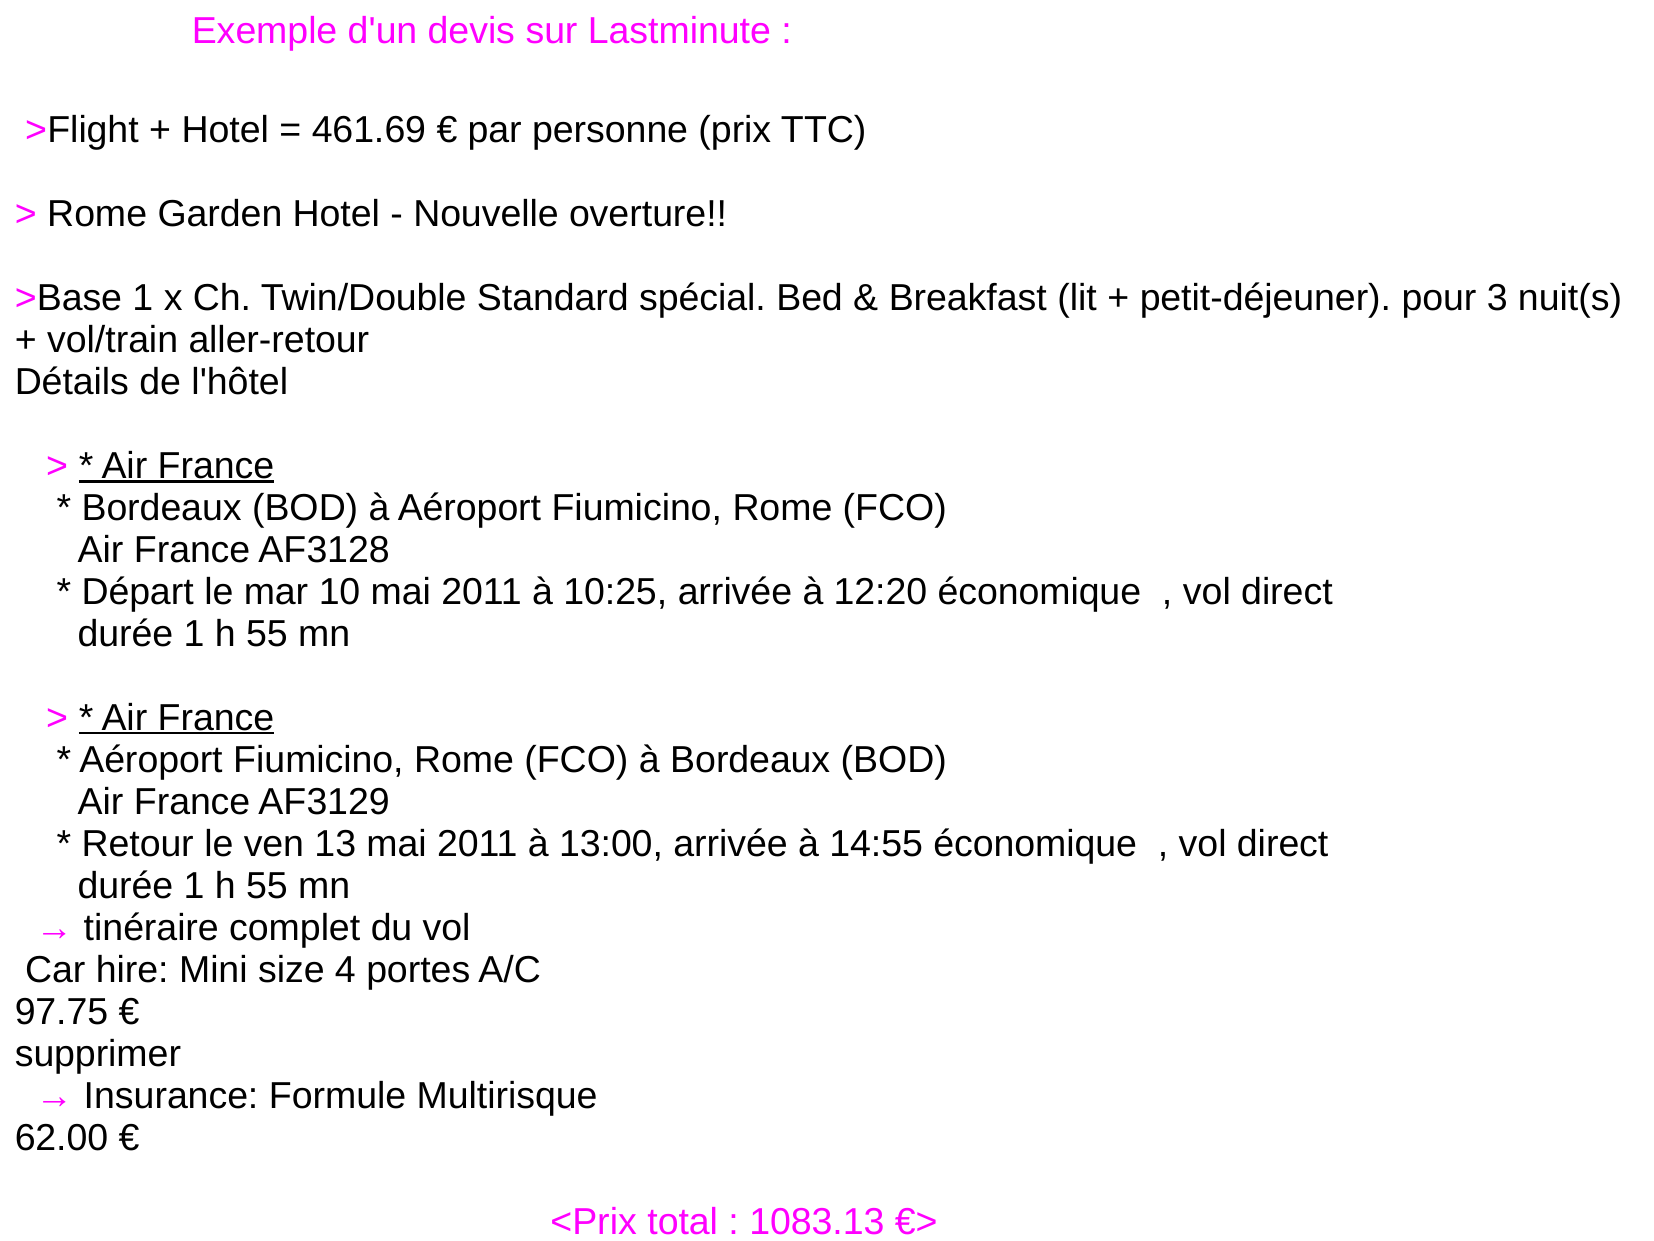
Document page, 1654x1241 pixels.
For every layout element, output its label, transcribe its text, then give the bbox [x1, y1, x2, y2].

text_box Exemple d'un devis sur Lastminute : [177, 2, 1536, 59]
text_box >Flight + Hotel = 461.69 € par personne (prix TTC) > Rome Garden Hotel - Nouvelle overture!! >Base 1 x Ch. Twin/Double Standard spécial. Bed & Breakfast (lit + petit-déjeuner). pour 3 nuit(s) + vol/train aller-retour Détails de l'hôtel > * Air France * Bordeaux (BOD) à Aéroport Fiumicino, Rome (FCO) Air France AF3128 * Départ le mar 10 mai 2011 à 10:25, arrivée à 12:20 économique , vol direct durée 1 h 55 mn > * Air France * Aéroport Fiumicino, Rome (FCO) à Bordeaux (BOD) Air France AF3129 * Retour le ven 13 mai 2011 à 13:00, arrivée à 14:55 économique , vol direct durée 1 h 55 mn → tinéraire complet du vol Car hire: Mini size 4 portes A/C 97.75 € supprimer → Insurance: Formule Multirisque 62.00 € <Prix total : 1083.13 €> [0, 59, 1654, 1241]
